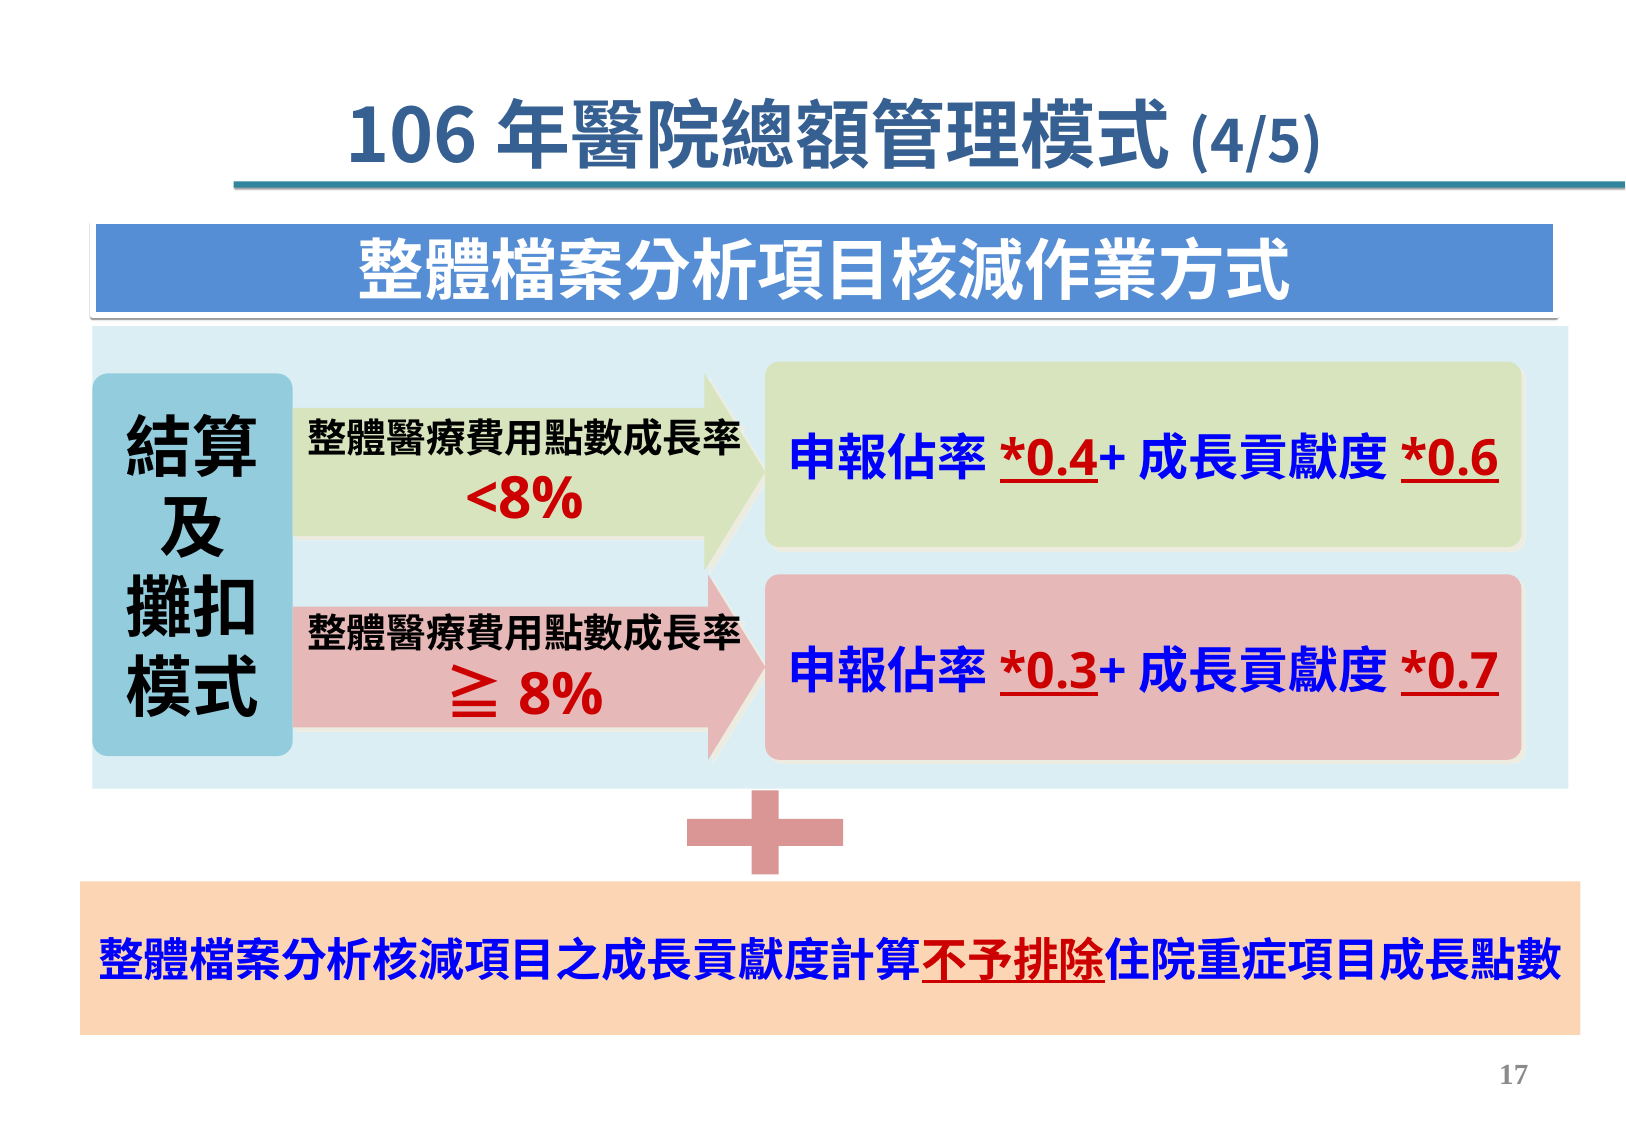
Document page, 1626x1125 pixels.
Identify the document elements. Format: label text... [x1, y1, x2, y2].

text_box 整體檔案分析核減項目之成長貢獻度計算不予排除住院重症項目成長點數 [80, 881, 1581, 1035]
text_box [687, 790, 844, 875]
title 106年醫院總額管理模式(4/5) [245, 45, 1424, 220]
text_box 整體檔案分析項目核減作業方式 [92, 220, 1557, 316]
text_box 整體醫療費用點數成長率 ≧8% [292, 574, 765, 760]
text_box 結算及 攤扣模式 [92, 373, 293, 757]
text_box 申報佔率*0.3+成長貢獻度*0.7 [765, 574, 1522, 760]
text_box 申報佔率*0.4+成長貢獻度*0.6 [765, 361, 1522, 548]
slide_number <編號> [1164, 1042, 1544, 1103]
text_box 整體醫療費用點數成長率 <8% [292, 373, 765, 571]
text_box [92, 326, 1569, 789]
